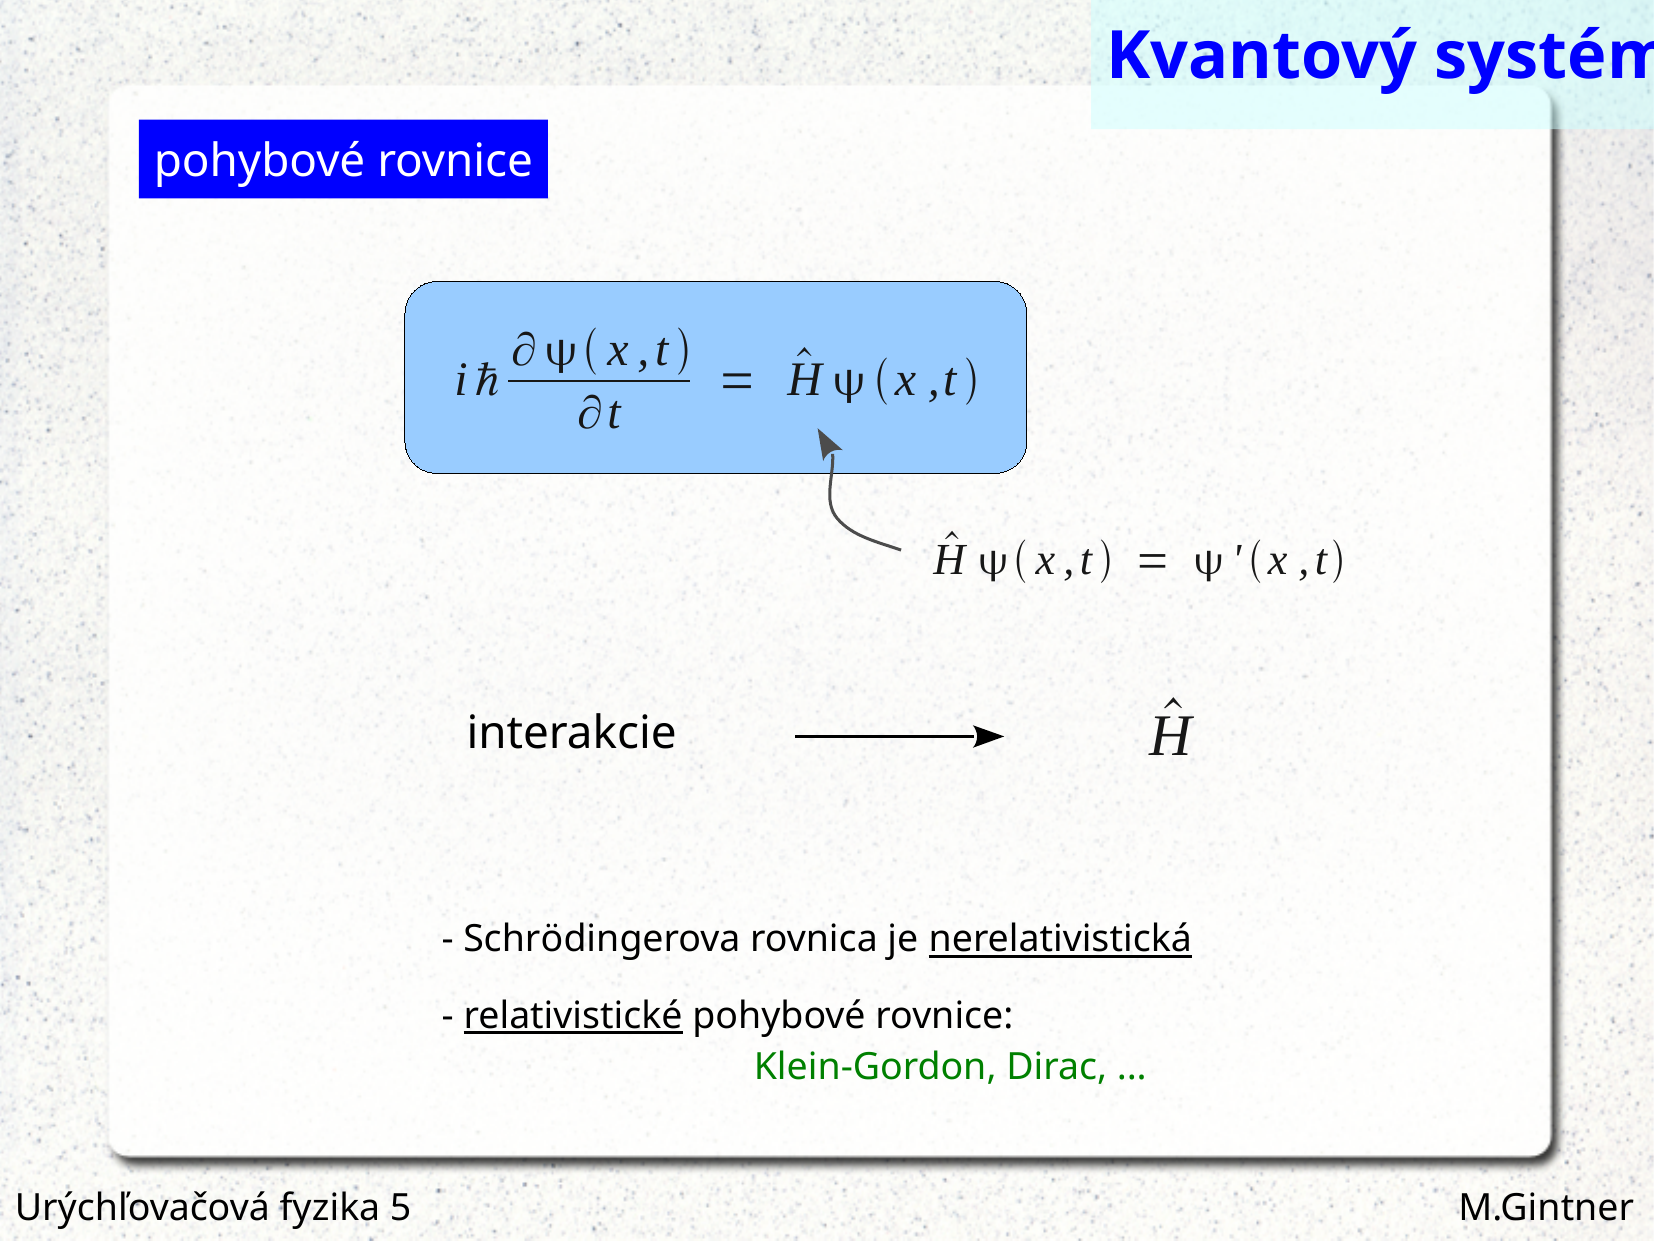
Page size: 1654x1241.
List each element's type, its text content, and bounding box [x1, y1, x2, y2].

text_box pohybové rovnice [138, 119, 534, 199]
text_box M.Gintner [1443, 1173, 1654, 1241]
text_box Urýchľovačová fyzika 5 [0, 1173, 445, 1241]
chart [919, 529, 1357, 586]
text_box Kvantový systém [1091, 0, 1654, 130]
text_box - Schrödingerova rovnica je nerelativistická - relativistické pohybové rovnice: Klein-Gordon, Dirac, ... [426, 878, 1221, 1077]
picture [0, 0, 1654, 1241]
text_box [404, 281, 1027, 474]
chart [442, 322, 990, 439]
text_box interakcie [451, 691, 697, 771]
chart [1130, 696, 1206, 769]
